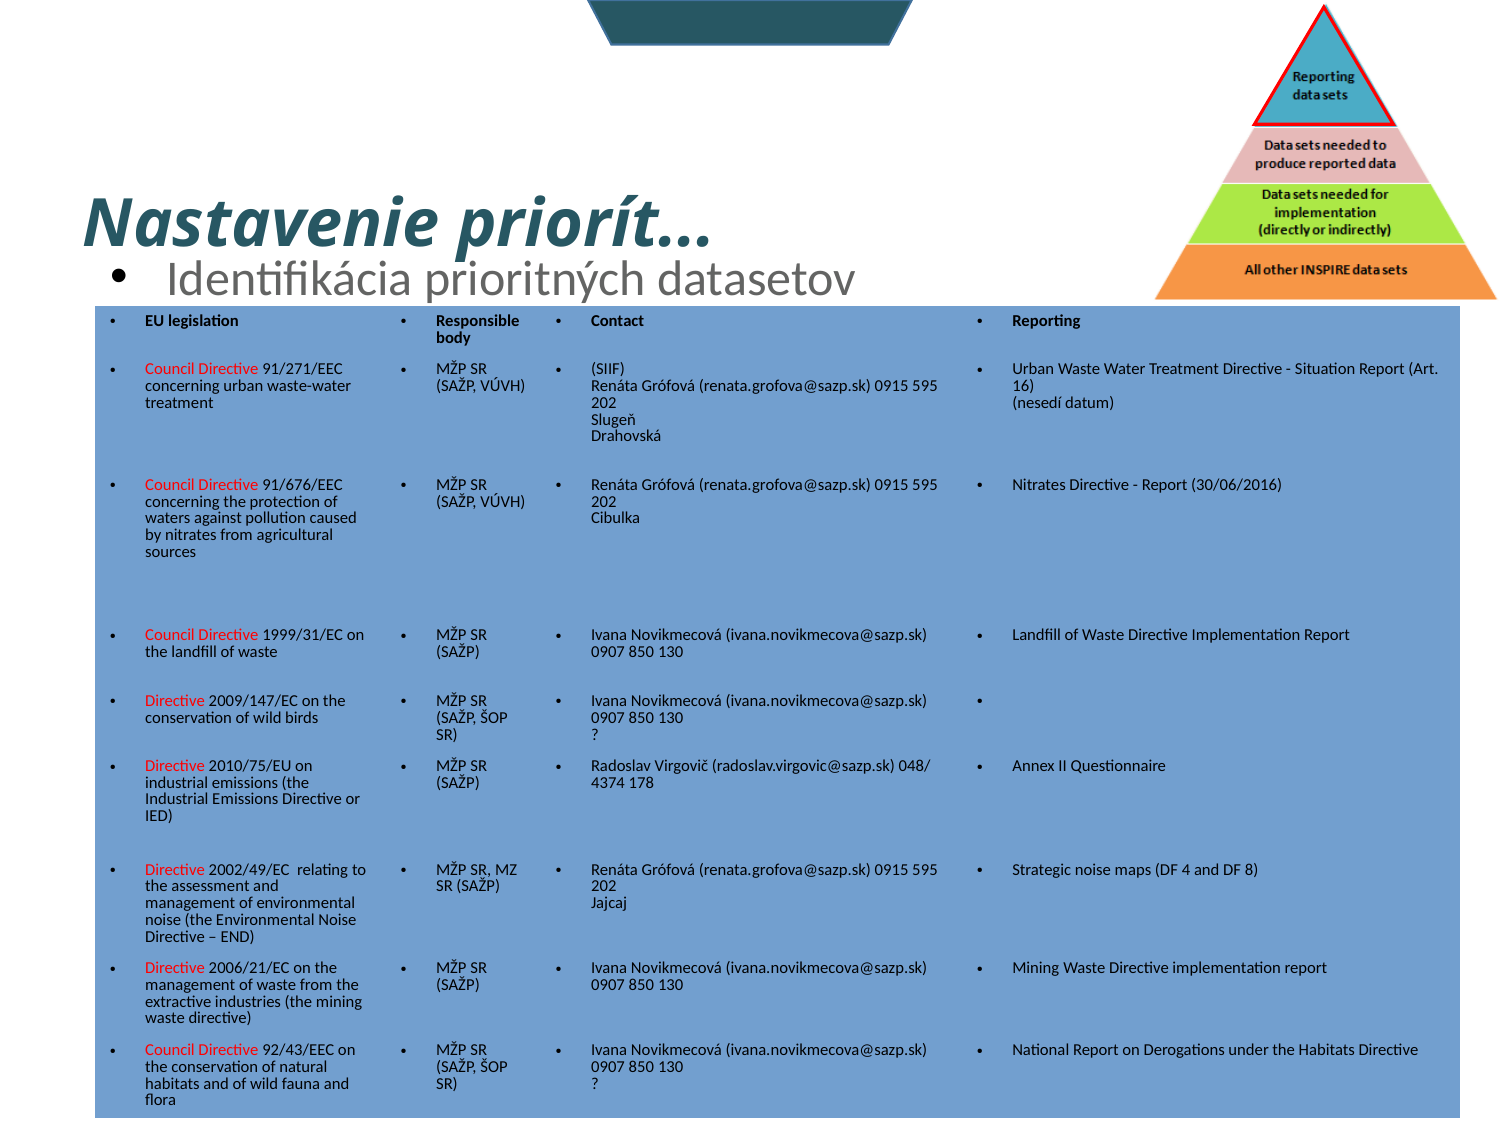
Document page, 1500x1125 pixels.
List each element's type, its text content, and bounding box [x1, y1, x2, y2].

text_box [588, 0, 912, 45]
table_cell [962, 686, 1460, 752]
table_cell Ivana Novikmecová (ivana.novikmecova@sazp.sk) 0907 850 130 ? [541, 686, 962, 752]
table_cell Ivana Novikmecová (ivana.novikmecova@sazp.sk) 0907 850 130 ? [541, 1036, 962, 1118]
table_cell MŽP SR (SAŽP, VÚVH) [386, 470, 541, 621]
table_cell Nitrates Directive - Report (30/06/2016) [962, 470, 1460, 621]
table_cell MŽP SR (SAŽP) [386, 752, 541, 855]
table_cell Ivana Novikmecová (ivana.novikmecova@sazp.sk) 0907 850 130 [541, 621, 962, 686]
table_cell MŽP SR (SAŽP) [386, 954, 541, 1036]
table_cell National Report on Derogations under the Habitats Directive [962, 1036, 1460, 1118]
table_cell Council Directive 91/676/EEC concerning the protection of waters against pollution caused by nitrates from agricultural sources [95, 470, 386, 621]
table_cell MŽP SR (SAŽP, VÚVH) [386, 355, 541, 470]
table_cell MŽP SR (SAŽP, ŠOP SR) [386, 1036, 541, 1118]
table_cell Directive 2009/147/EC on the conservation of wild birds [95, 686, 386, 752]
table_cell Council Directive 1999/31/EC on the landfill of waste [95, 621, 386, 686]
list Identifikácia prioritných datasetov [95, 264, 1290, 306]
table_header EU legislation [95, 306, 386, 355]
table_cell Landfill of Waste Directive Implementation Report [962, 621, 1460, 686]
table_cell Mining Waste Directive implementation report [962, 954, 1460, 1036]
table_header Contact [541, 306, 962, 355]
table_cell Urban Waste Water Treatment Directive - Situation Report (Art. 16) (nesedí datum) [962, 355, 1460, 470]
table_cell Council Directive 91/271/EEC concerning urban waste-water treatment [95, 355, 386, 470]
table_cell Strategic noise maps (DF 4 and DF 8) [962, 855, 1460, 954]
table_cell Directive 2010/75/EU on industrial emissions (the Industrial Emissions Directive or IED) [95, 752, 386, 855]
table_cell Radoslav Virgovič (radoslav.virgovic@sazp.sk) 048/ 4374 178 [541, 752, 962, 855]
table_header Responsible body [386, 306, 541, 355]
table_cell Ivana Novikmecová (ivana.novikmecova@sazp.sk) 0907 850 130 [541, 954, 962, 1036]
title Nastavenie priorít... [67, 181, 1152, 264]
table_cell Renáta Grófová (renata.grofova@sazp.sk) 0915 595 202 Jajcaj [541, 855, 962, 954]
table_cell Council Directive 92/43/EEC on the conservation of natural habitats and of wild fauna and flora [95, 1036, 386, 1118]
table_cell Directive 2006/21/EC on the management of waste from the extractive industries (the mining waste directive) [95, 954, 386, 1036]
picture [1152, 0, 1500, 303]
table_header Reporting [962, 306, 1460, 355]
table_cell (SIIF) Renáta Grófová (renata.grofova@sazp.sk) 0915 595 202 Slugeň Drahovská [541, 355, 962, 470]
table_cell Renáta Grófová (renata.grofova@sazp.sk) 0915 595 202 Cibulka [541, 470, 962, 621]
table_cell MŽP SR (SAŽP, ŠOP SR) [386, 686, 541, 752]
table_cell Directive 2002/49/EC relating to the assessment and management of environmental noise (the Environmental Noise Directive – END) [95, 855, 386, 954]
table_cell MŽP SR, MZ SR (SAŽP) [386, 855, 541, 954]
table_cell Annex II Questionnaire [962, 752, 1460, 855]
table_cell MŽP SR (SAŽP) [386, 621, 541, 686]
